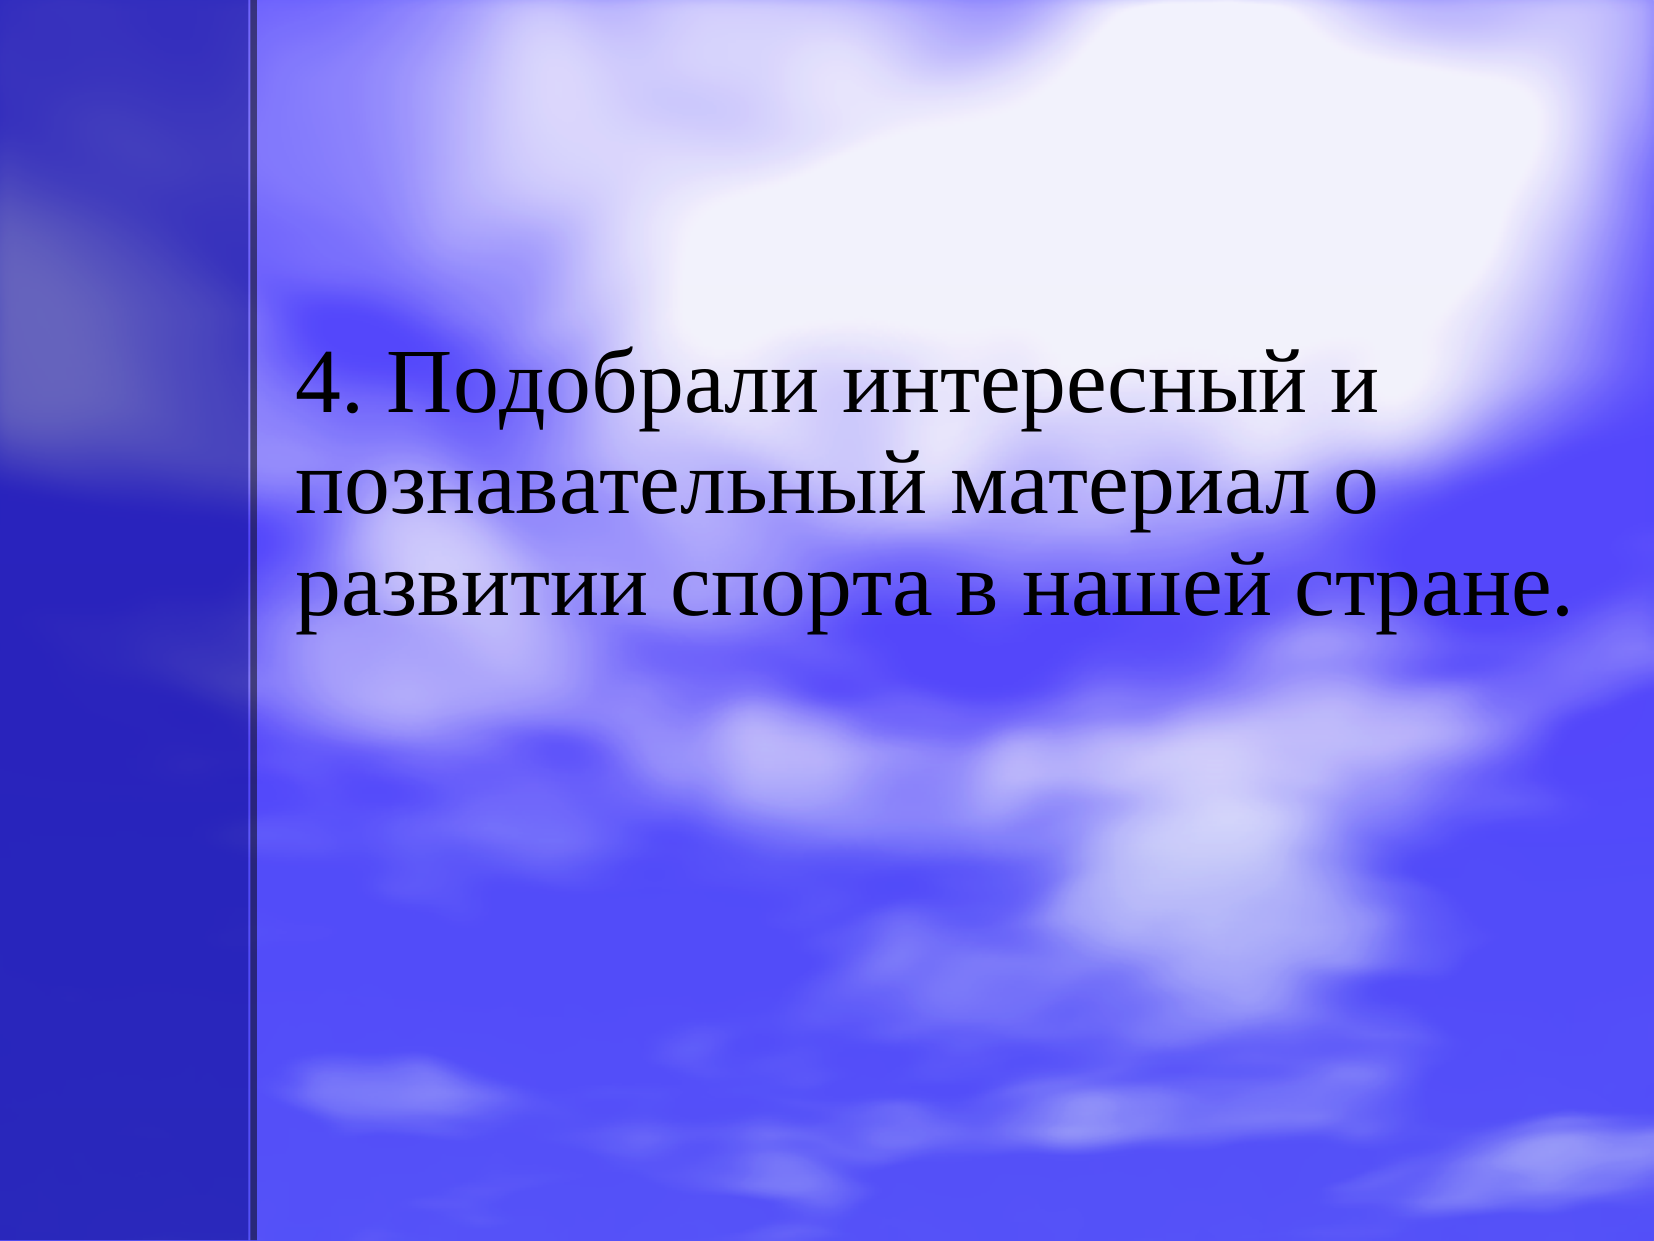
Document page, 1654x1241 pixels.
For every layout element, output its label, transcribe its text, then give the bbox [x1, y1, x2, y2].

title 4. Подобрали интересный и познавательный материал о развитии спорта в нашей стране. [295, 79, 1654, 886]
